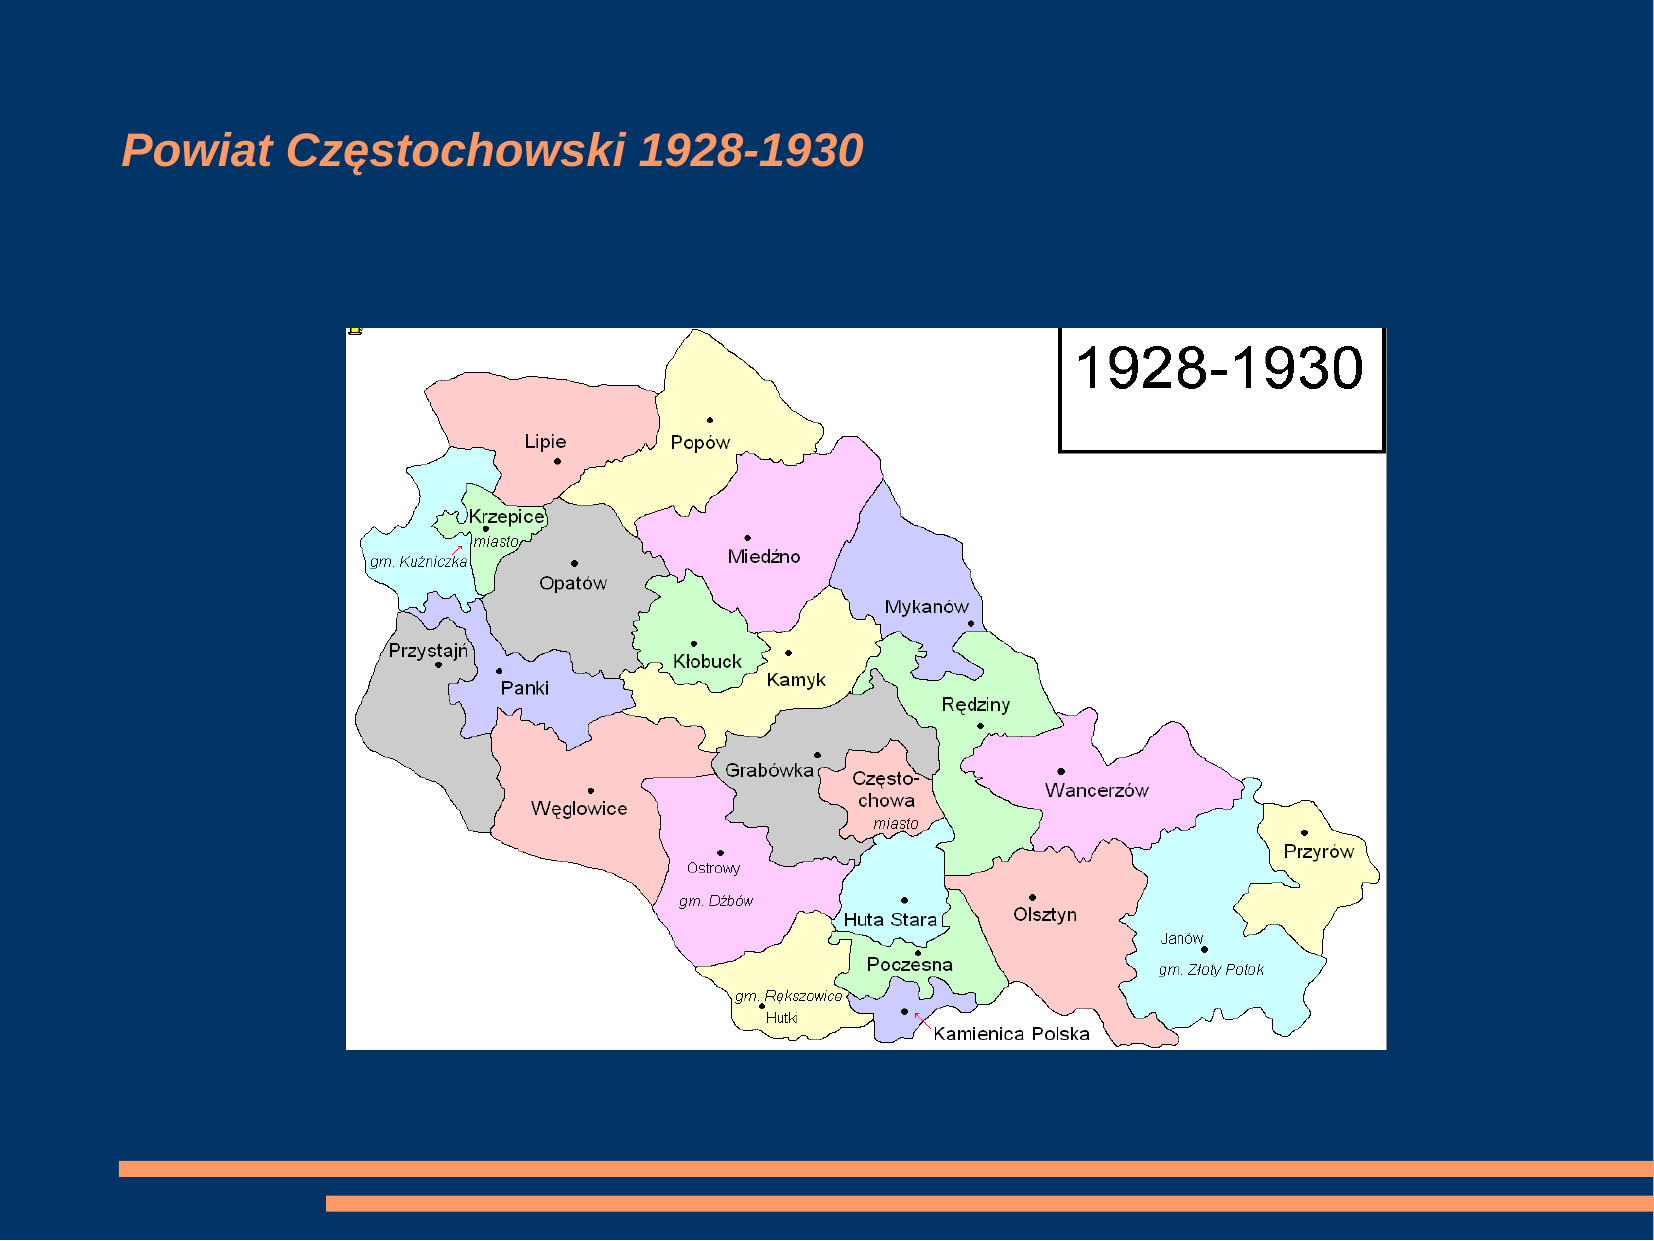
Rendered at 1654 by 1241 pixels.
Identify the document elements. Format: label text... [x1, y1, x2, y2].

title Powiat Częstochowski 1928-1930 [121, 46, 1534, 254]
picture [345, 328, 1387, 1051]
